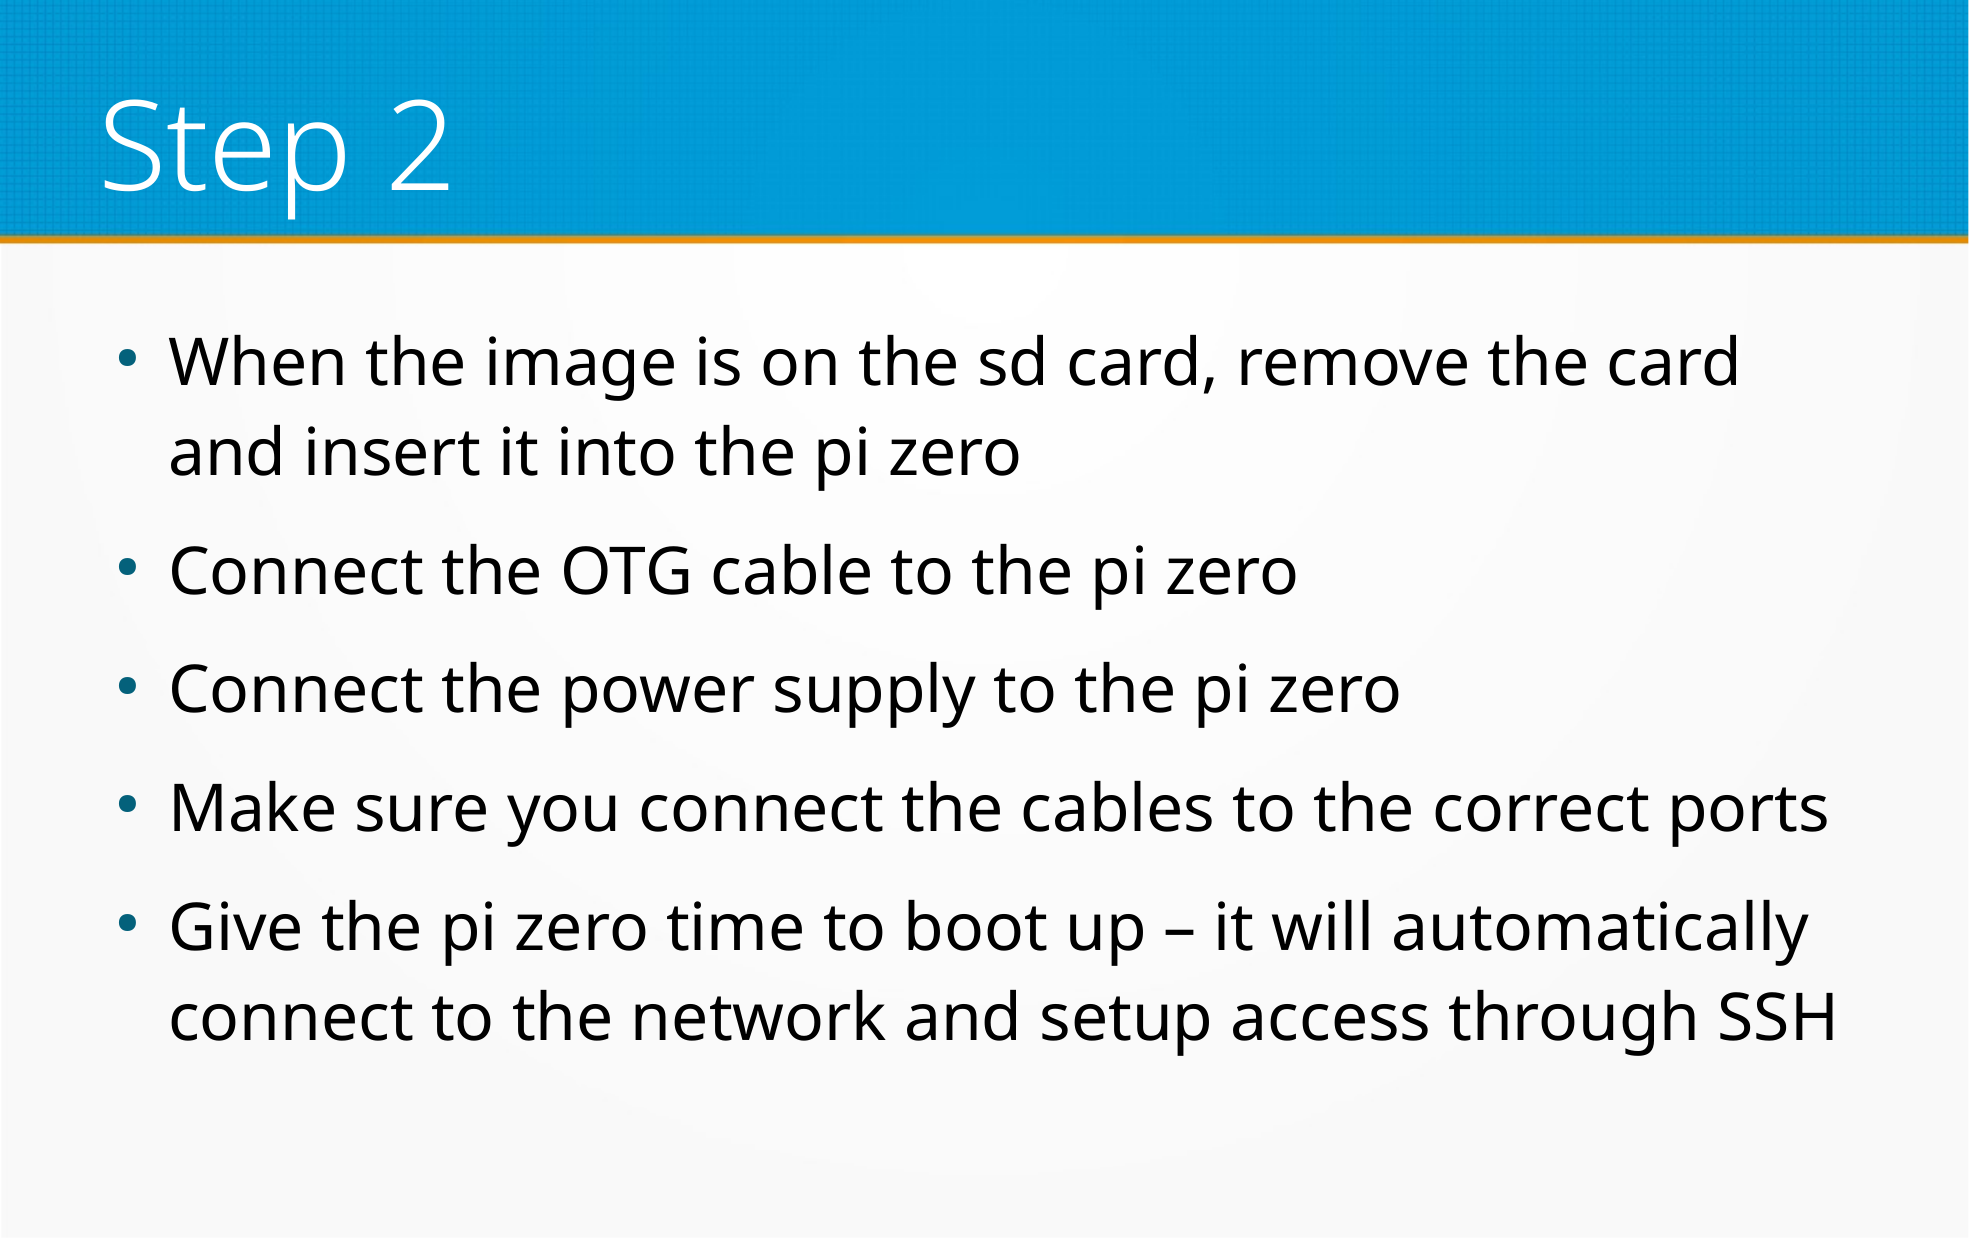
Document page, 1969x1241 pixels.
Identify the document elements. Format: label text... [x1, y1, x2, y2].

picture [0, 233, 1969, 1241]
list When the image is on the sd card, remove the card and insert it into the pi zero Connect the OTG cable to the pi zero Connect the power supply to the pi zero Make sure you connect the cables to the correct ports Give the pi zero time to boot up – it will automatically connect to the network and setup access through SSH [98, 315, 1861, 1081]
title Step 2 [98, 19, 1870, 227]
